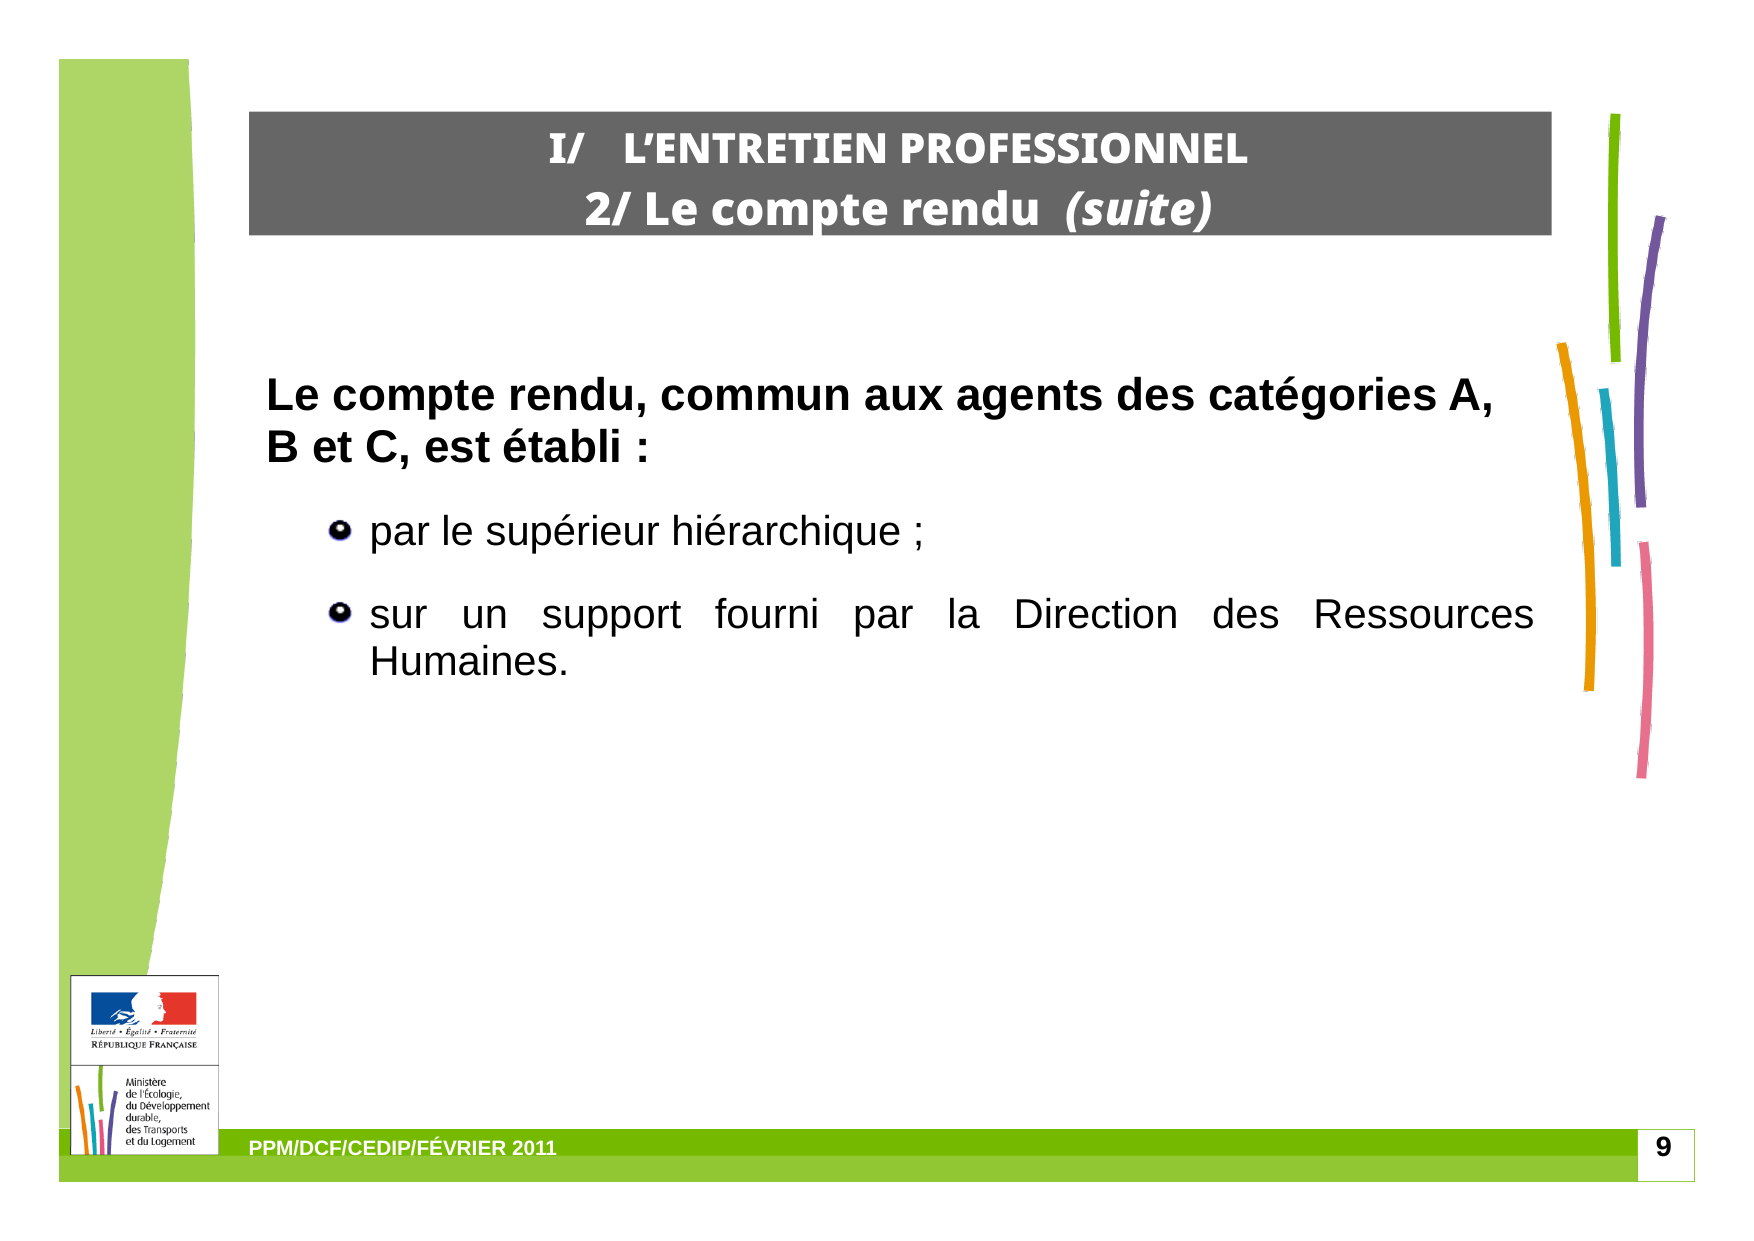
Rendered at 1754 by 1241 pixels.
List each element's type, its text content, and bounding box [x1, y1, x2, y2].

text_box Le compte rendu, commun aux agents des catégories A, B et C, est établi : par le supérieur hiérarchique ; sur un support fourni par la Direction des Ressources Humaines. [251, 361, 1551, 694]
text_box I/ L’ENTRETIEN PROFESSIONNEL 2/ Le compte rendu (suite) [247, 111, 1551, 251]
picture [59, 59, 1695, 1182]
text_box PPM/DCF/CEDIP/FÉVRIER 2011 [233, 1129, 592, 1169]
